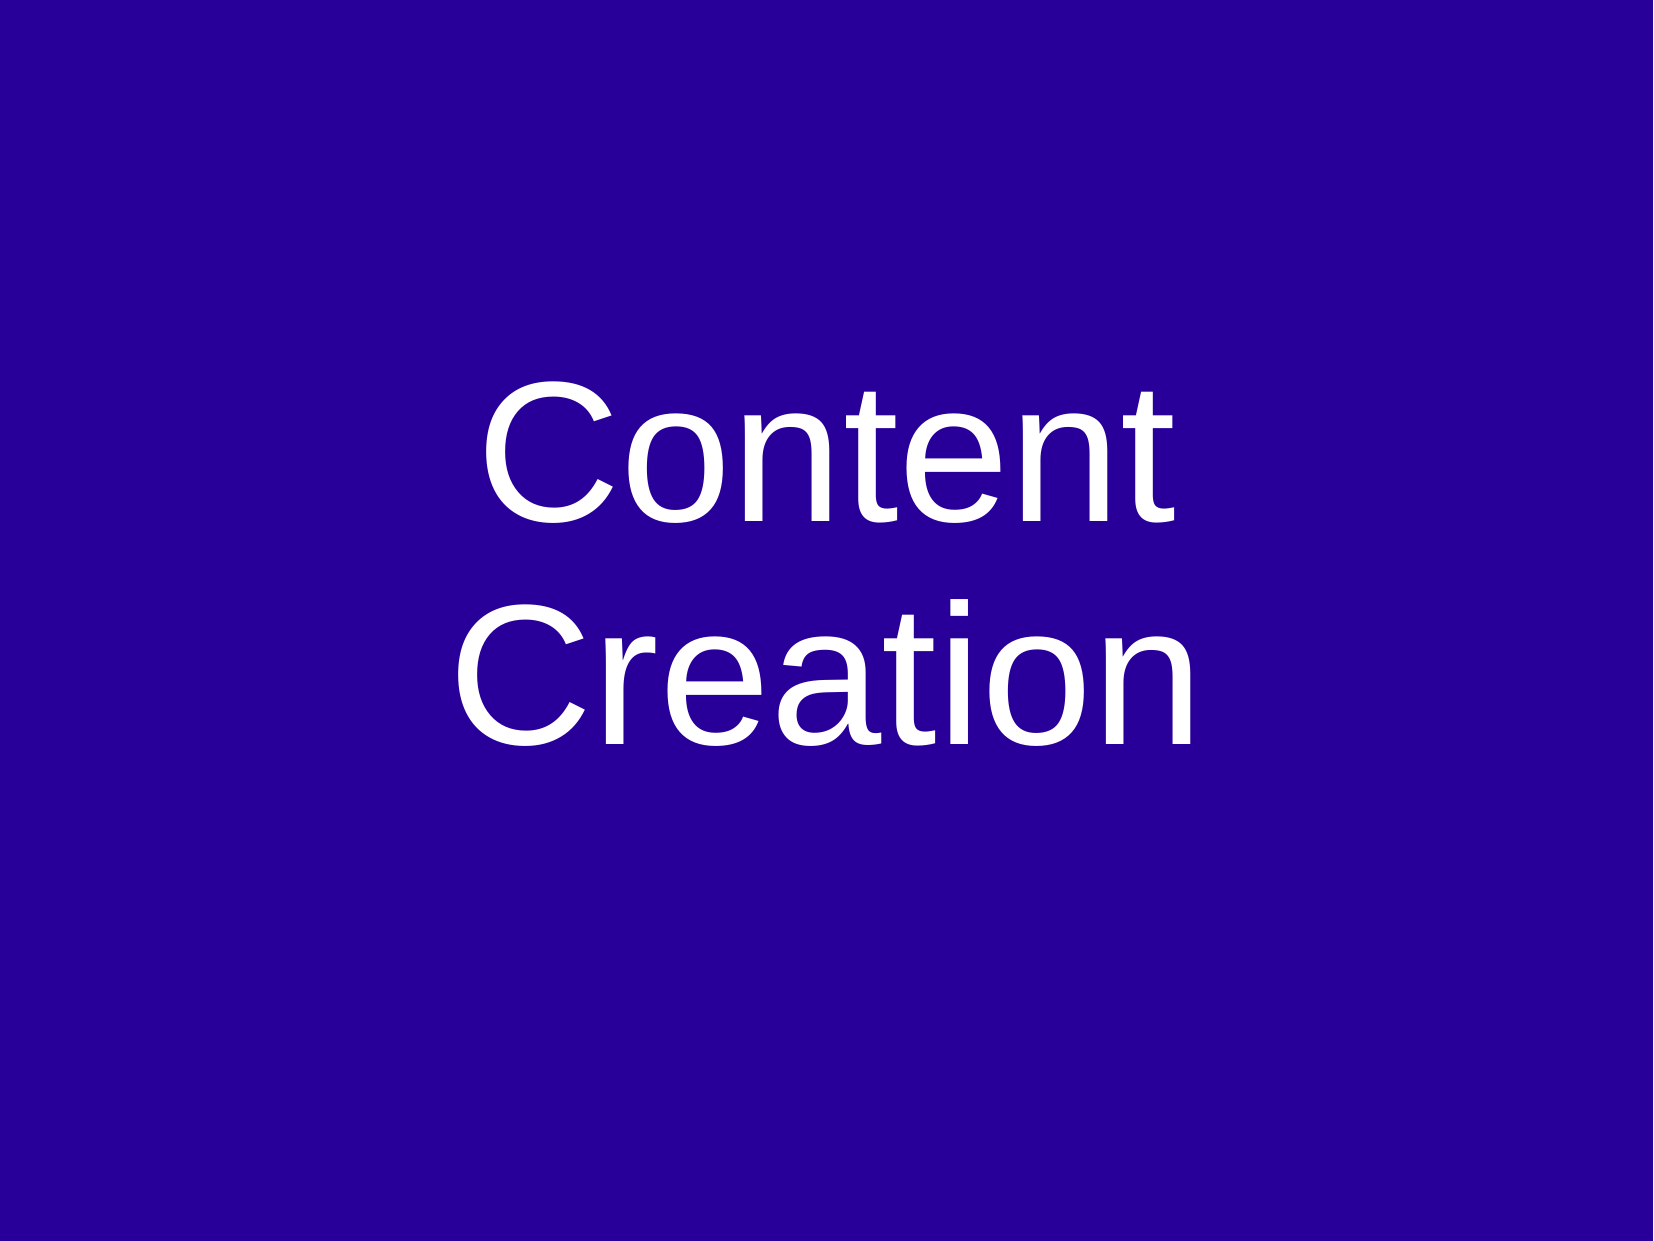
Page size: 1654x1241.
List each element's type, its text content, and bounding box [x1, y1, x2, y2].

subtitle Content Creation [82, 161, 1571, 966]
